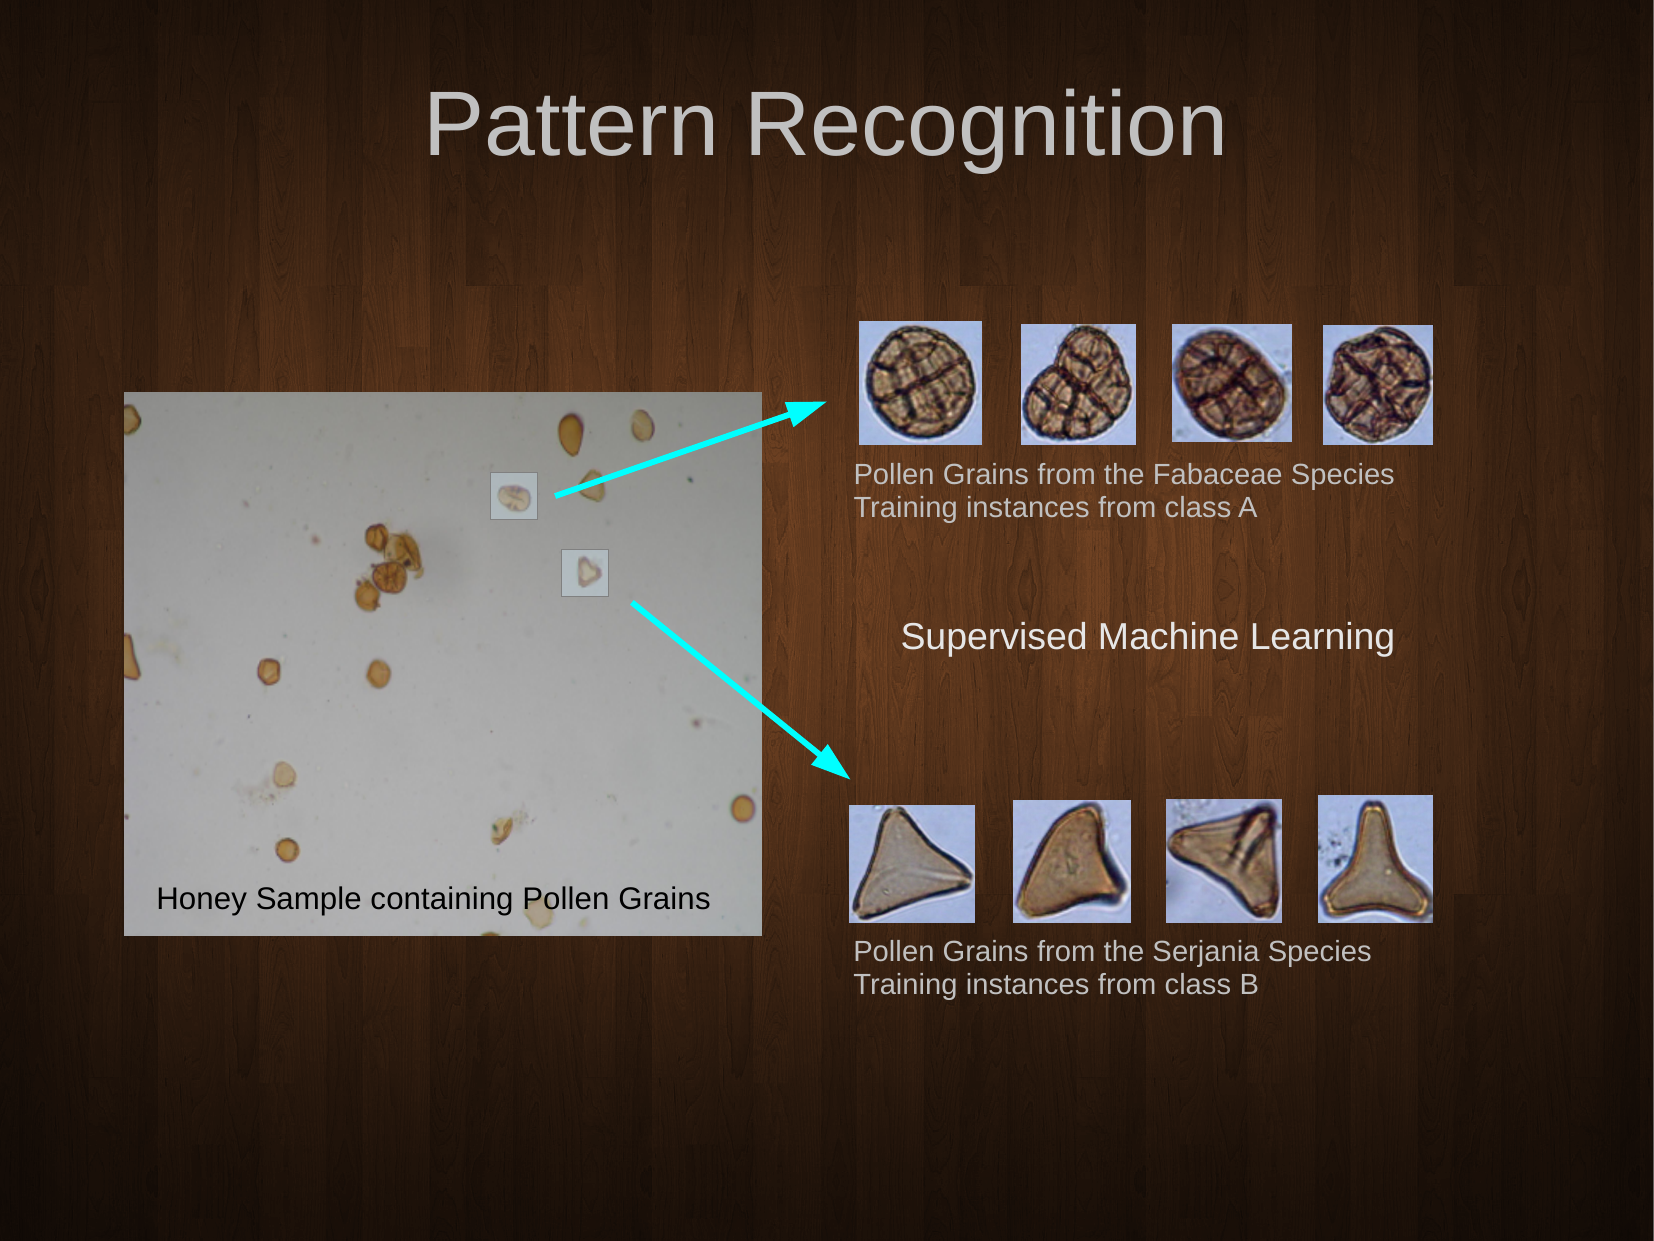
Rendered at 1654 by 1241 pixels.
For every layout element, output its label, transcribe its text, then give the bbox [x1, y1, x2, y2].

text_box Supervised Machine Learning [885, 608, 1410, 666]
text_box Pollen Grains from the Fabaceae Species Training instances from class A [838, 450, 1477, 531]
text_box [490, 472, 538, 520]
text_box Honey Sample containing Pollen Grains [141, 874, 727, 924]
picture [0, 0, 1654, 1241]
text_box [561, 549, 609, 597]
text_box Pollen Grains from the Serjania Species Training instances from class B [838, 927, 1451, 1009]
title Pattern Recognition [82, 19, 1571, 227]
